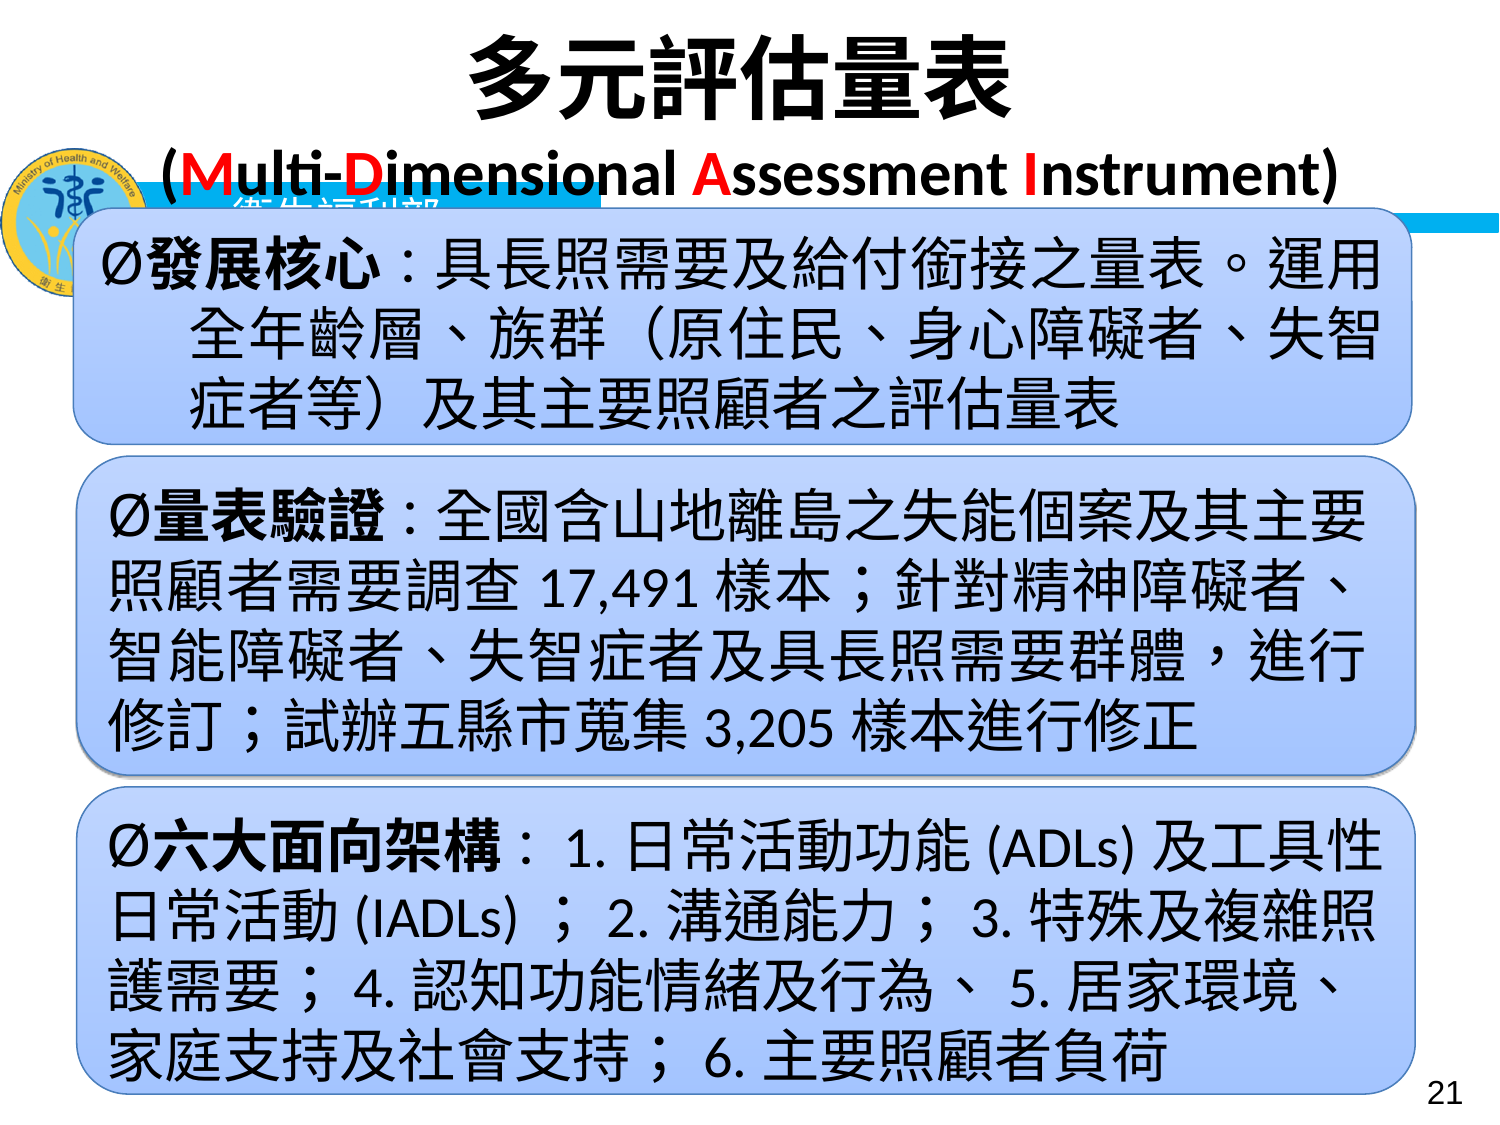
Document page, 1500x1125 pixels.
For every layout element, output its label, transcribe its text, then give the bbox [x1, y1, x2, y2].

title 多元評估量表 (Multi-Dimensional Assessment Instrument) [75, 0, 1426, 232]
text_box 六大面向架構：1.日常活動功能(ADLs)及工具性日常活動(IADLs)；2.溝通能力；3.特殊及複雜照護需要；4.認知功能情緒及行為、5.居家環境、家庭支持及社會支持；6.主要照顧者負荷 [76, 786, 1416, 1095]
text_box 21 [1411, 1063, 1495, 1125]
text_box 發展核心：具長照需要及給付銜接之量表。運用全年齡層、族群（原住民、身心障礙者、失智症者等）及其主要照顧者之評估量表 [73, 208, 1412, 445]
text_box 量表驗證：全國含山地離島之失能個案及其主要照顧者需要調查17,491樣本；針對精神障礙者、智能障礙者、失智症者及具長照需要群體，進行修訂；試辦五縣市蒐集3,205樣本進行修正 [76, 456, 1416, 776]
